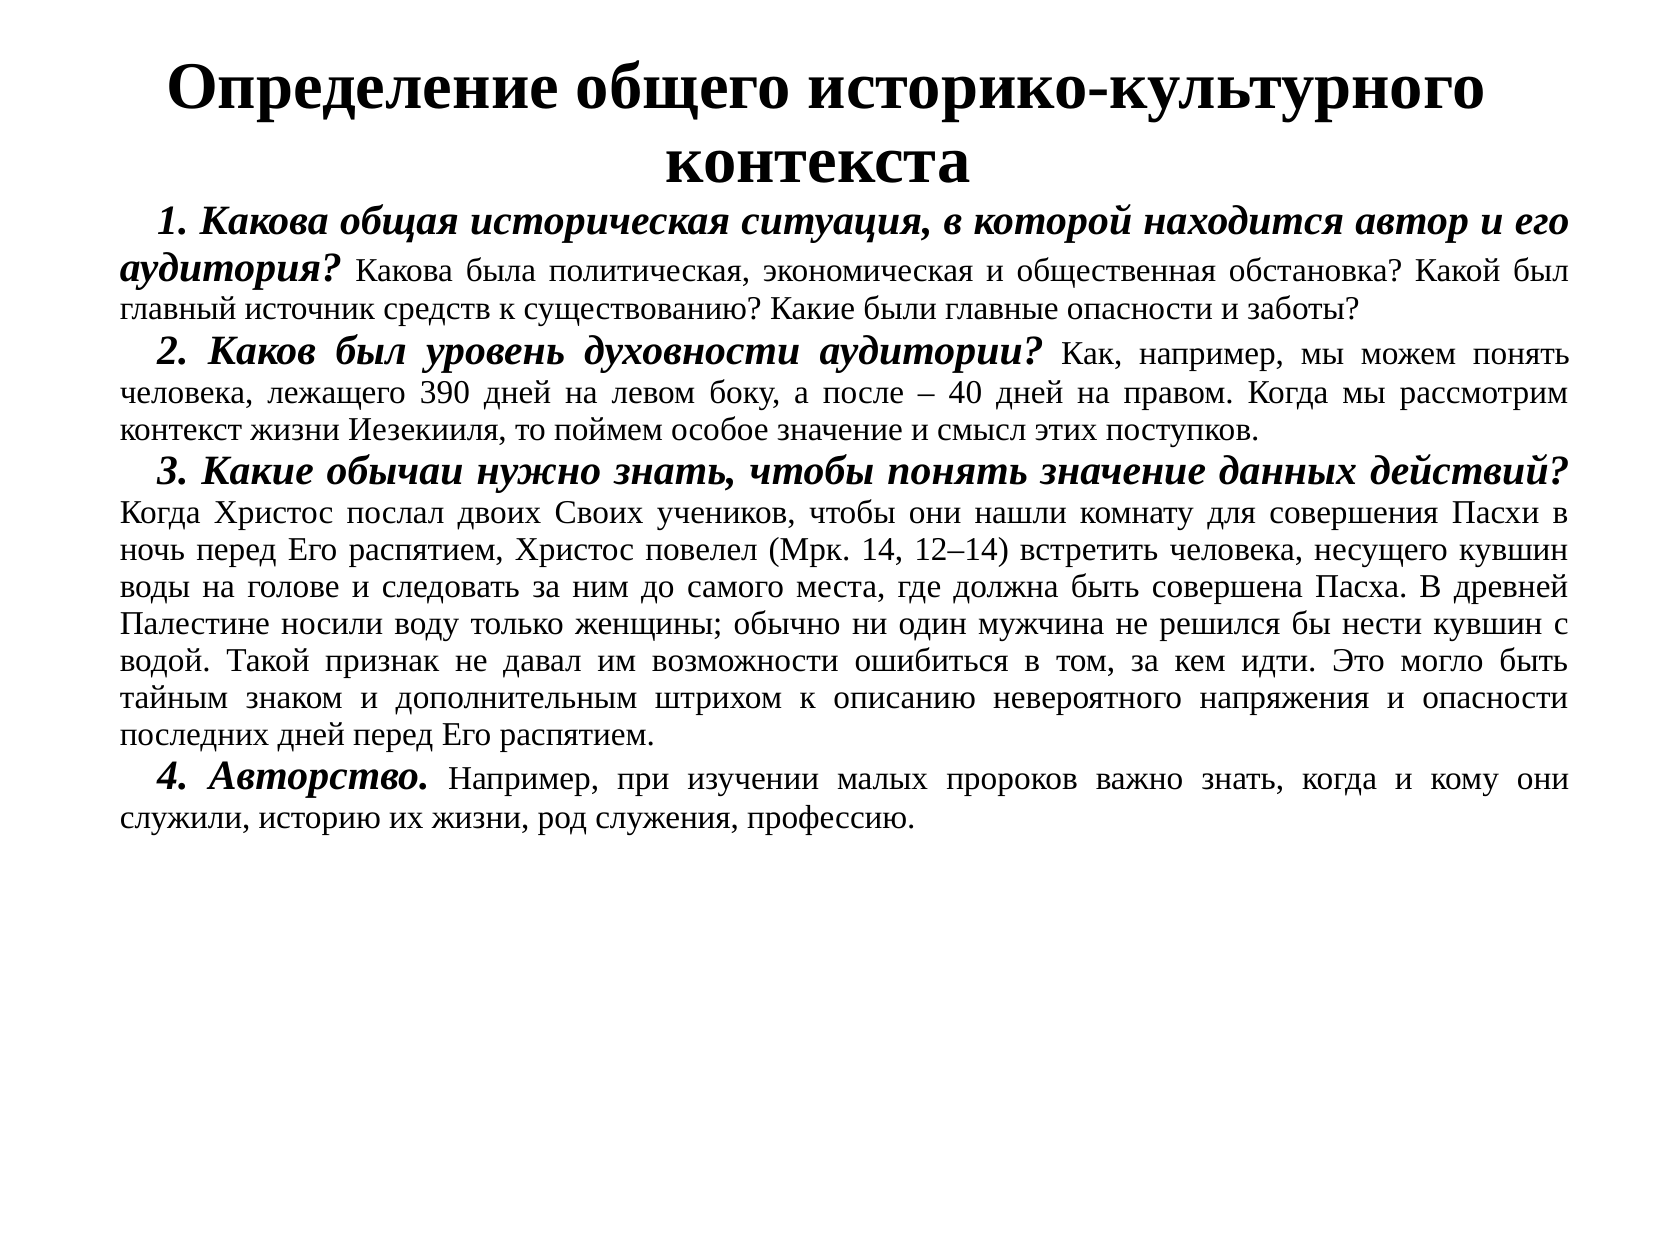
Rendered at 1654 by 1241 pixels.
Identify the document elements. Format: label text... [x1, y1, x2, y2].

subtitle Определение общего историко-культурного контекста 1. Какова общая историческая ситуация, в которой находится автор и его аудитория? Какова была политическая, экономическая и общественная обстановка? Какой был главный источник средств к существованию? Какие были главные опасности и заботы? 2. Каков был уровень духовности аудитории? Как, например, мы можем понять человека, лежащего 390 дней на левом боку, а после – 40 дней на правом. Когда мы рассмотрим контекст жизни Иезекииля, то поймем особое значение и смысл этих поступков. 3. Какие обычаи нужно знать, чтобы понять значение данных действий? Когда Христос послал двоих Своих учеников, чтобы они нашли комнату для совершения Пасхи в ночь перед Его распятием, Христос повелел (Мрк. 14, 12–14) встретить человека, несущего кувшин воды на голове и следовать за ним до самого места, где должна быть совершена Пасха. В древней Палестине носили воду только женщины; обычно ни один мужчина не решился бы нести кувшин с водой. Такой признак не давал им возможности ошибиться в том, за кем идти. Это могло быть тайным знаком и дополнительным штрихом к описанию невероятного напряжения и опасности последних дней перед Его распятием. 4. Авторство. Например, при изучении малых пророков важно знать, когда и кому они служили, историю их жизни, род служения, профессию. [82, 49, 1571, 1109]
